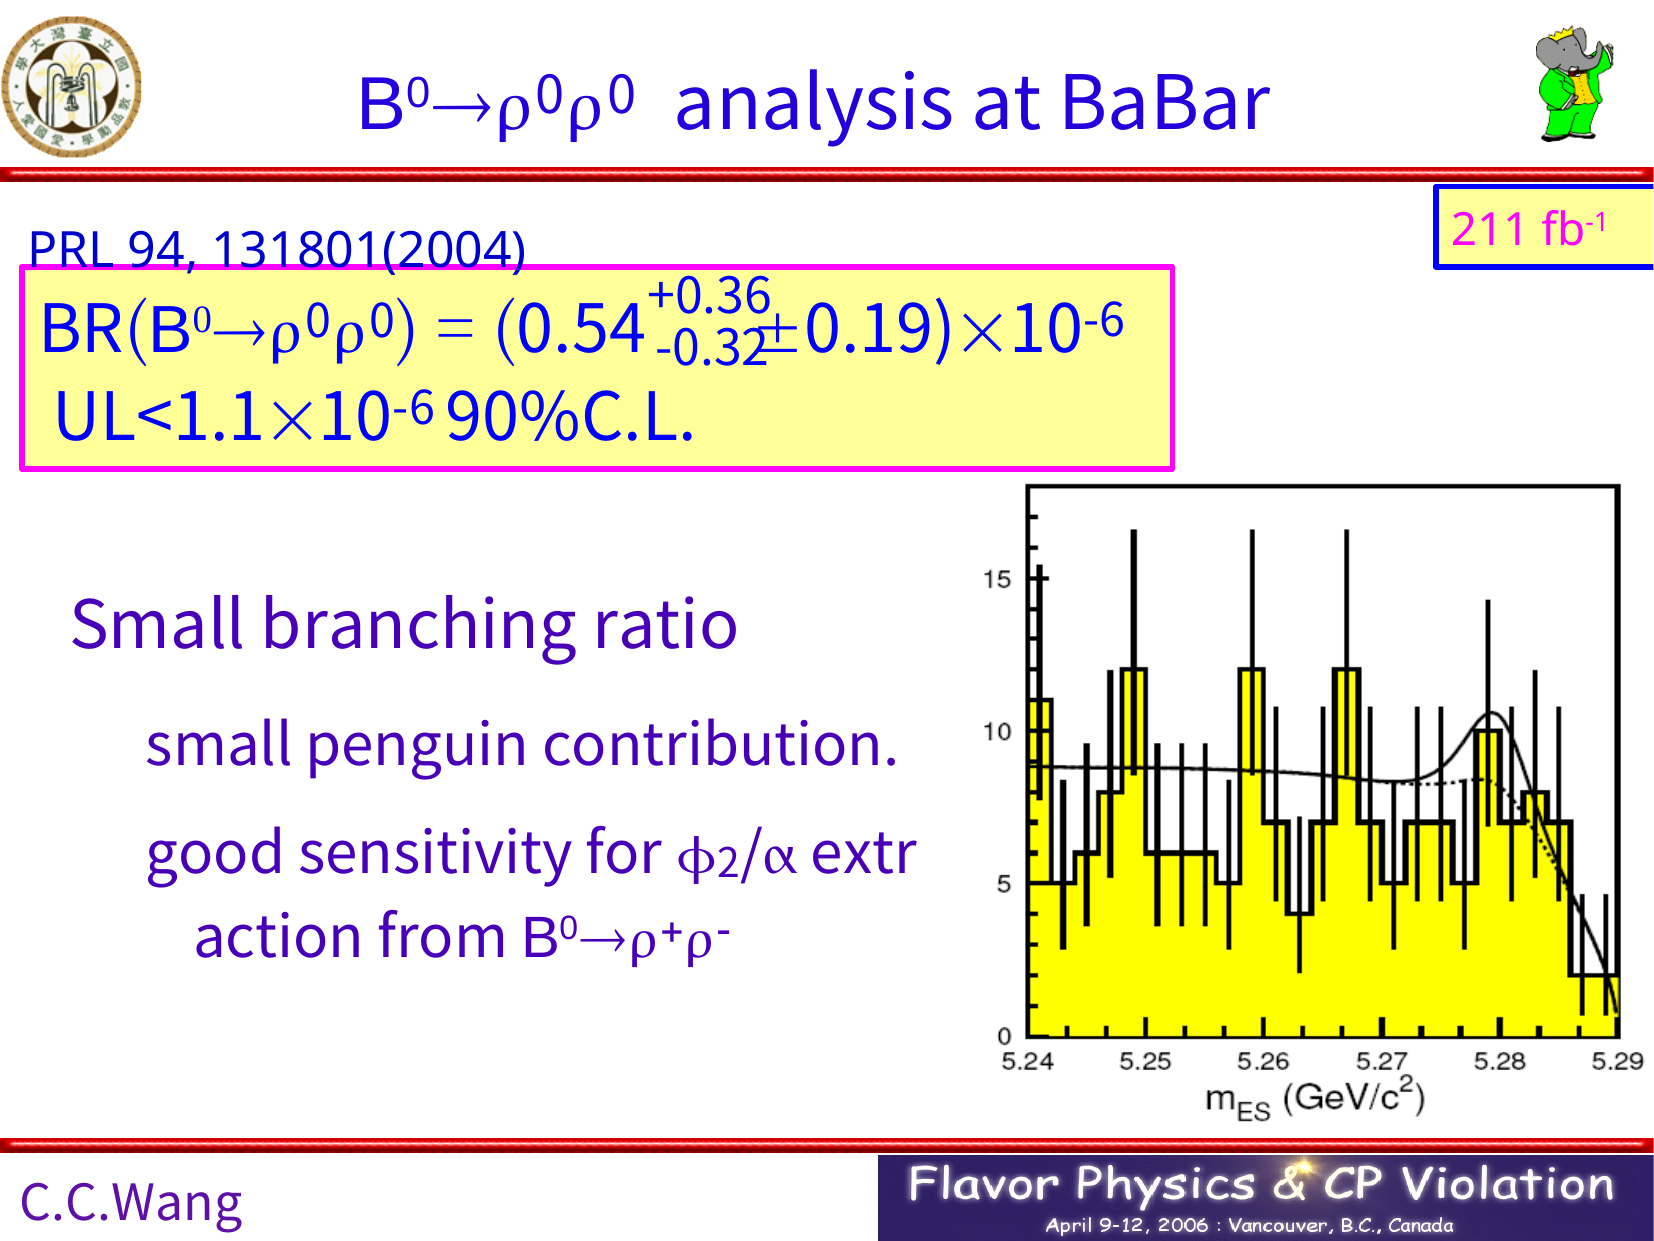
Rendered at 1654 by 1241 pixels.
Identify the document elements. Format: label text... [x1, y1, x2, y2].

text_box BR(B000) = (0.54 ±0.19)×10-6 [38, 274, 655, 376]
text_box -0.32 [655, 306, 770, 382]
text_box UL<1.1×10-6 90%C.L. [52, 363, 761, 465]
text_box 211 fb-1 [1435, 186, 1654, 258]
picture [0, 15, 143, 159]
title B000 analysis at BaBar [107, 22, 1520, 173]
text_box [518, 266, 647, 274]
text_box +0.36 [647, 255, 774, 331]
text_box PRL 94, 131801(2004) [27, 211, 611, 272]
text_box [21, 266, 1173, 469]
picture [0, 1138, 1654, 1153]
picture [1536, 25, 1623, 142]
list Small branching ratio small penguin contribution. good sensitivity for 2/ extraction from B0+- [51, 571, 939, 1127]
picture [0, 167, 1654, 182]
text_box BR(B000) = (0.54 ±0.19)×10-6 [770, 274, 1149, 376]
picture [878, 1155, 1654, 1241]
picture [977, 474, 1654, 1134]
